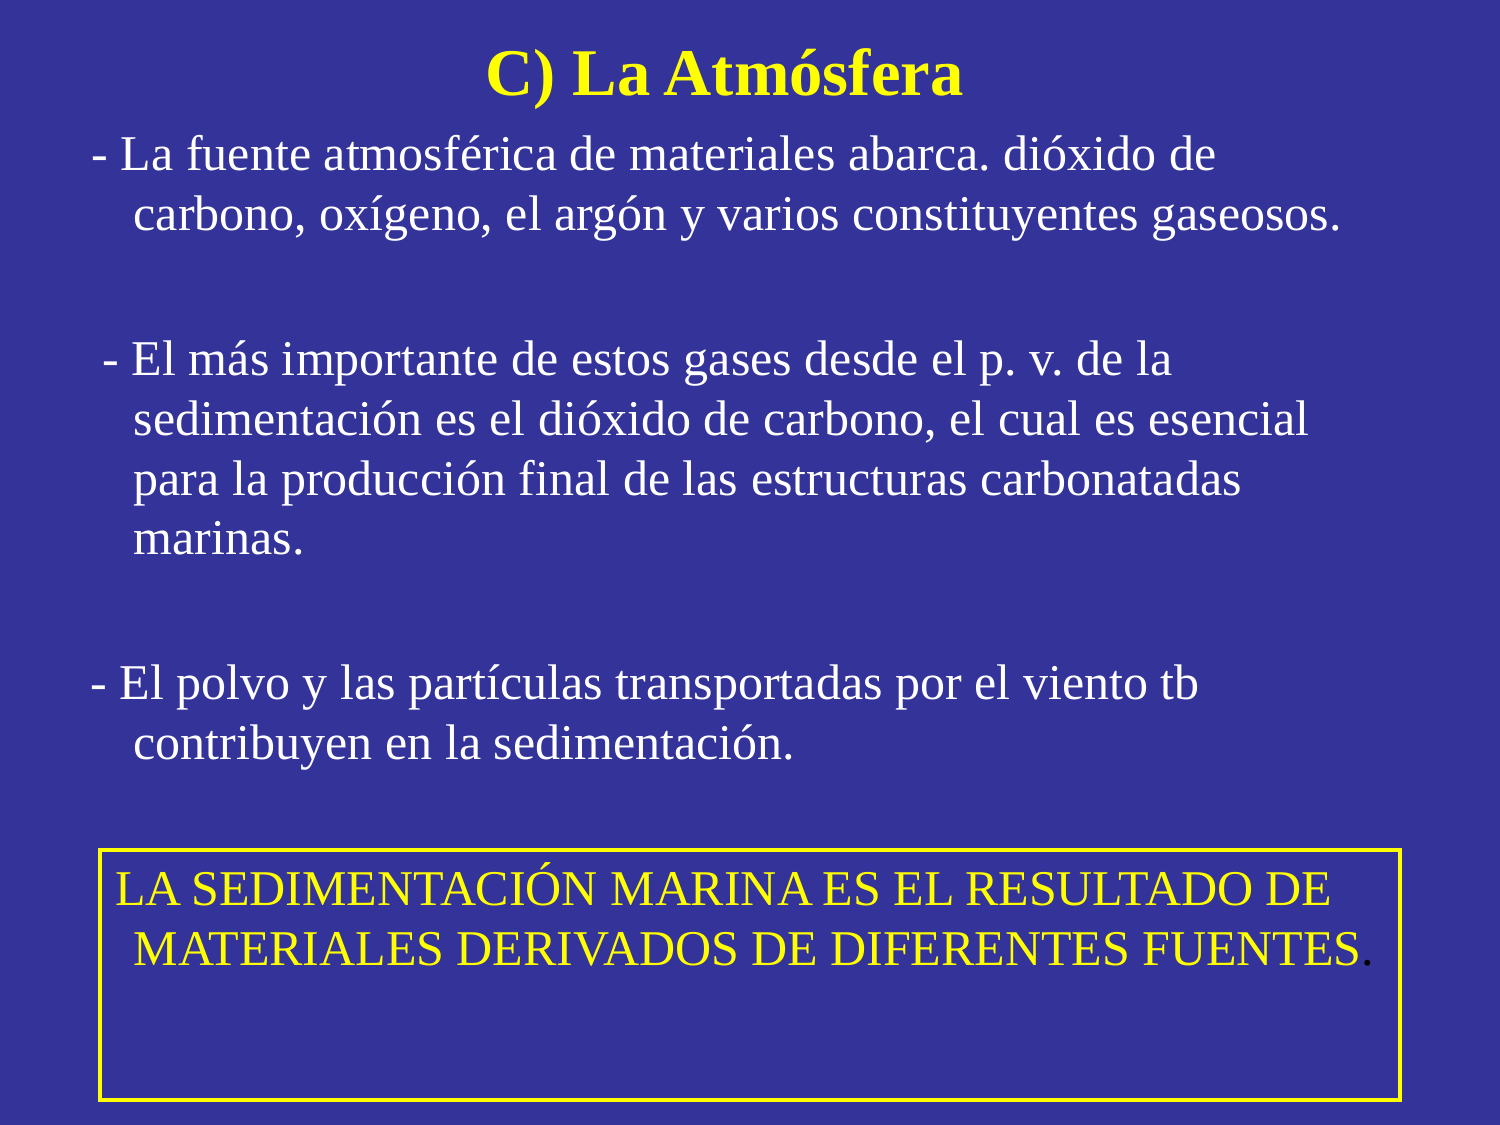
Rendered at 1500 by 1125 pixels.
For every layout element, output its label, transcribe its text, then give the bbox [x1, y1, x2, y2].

text_box C) La Atmósfera [50, 0, 1401, 138]
text_box - La fuente atmosférica de materiales abarca. dióxido de carbono, oxígeno, el argón y varios constituyentes gaseosos. - El más importante de estos gases desde el p. v. de la sedimentación es el dióxido de carbono, el cual es esencial para la producción final de las estructuras carbonatadas marinas. - El polvo y las partículas transportadas por el viento tb contribuyen en la sedimentación. LA SEDIMENTACIÓN MARINA ES EL RESULTADO DE MATERIALES DERIVADOS DE DIFERENTES FUENTES. [62, 112, 1413, 880]
text_box - La fuente atmosférica de materiales abarca. dióxido de carbono, oxígeno, el argón y varios constituyentes gaseosos. - El más importante de estos gases desde el p. v. de la sedimentación es el dióxido de carbono, el cual es esencial para la producción final de las estructuras carbonatadas marinas. - El polvo y las partículas transportadas por el viento tb contribuyen en la sedimentación. LA SEDIMENTACIÓN MARINA ES EL RESULTADO DE MATERIALES DERIVADOS DE DIFERENTES FUENTES. [102, 852, 1398, 880]
